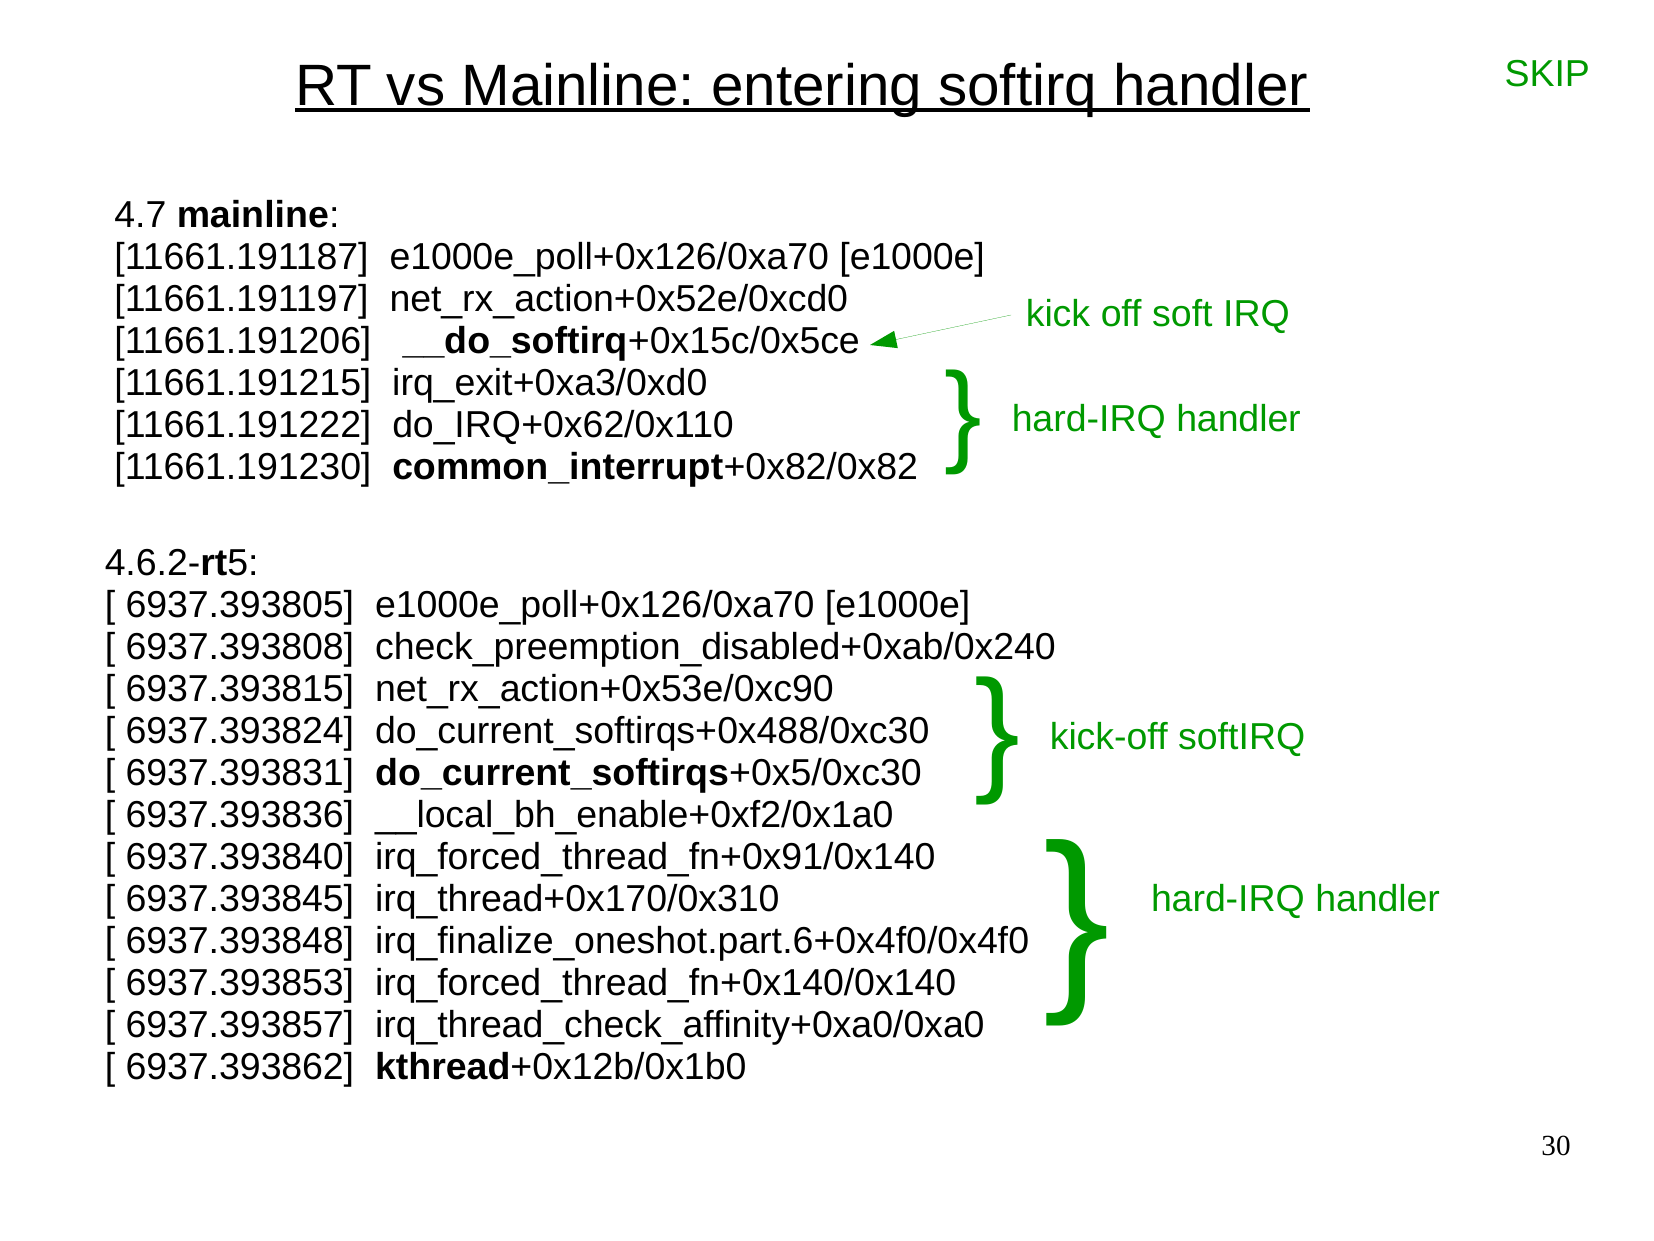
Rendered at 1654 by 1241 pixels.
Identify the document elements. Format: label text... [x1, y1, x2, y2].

text_box RT vs Mainline: entering softirq handler [120, 45, 1486, 125]
text_box kick-off softIRQ [1036, 708, 1329, 766]
text_box 4.7 mainline: [11661.191187] e1000e_poll+0x126/0xa70 [e1000e] [11661.191197] net_rx_action+0x52e/0xcd0 [11661.191206] __do_softirq+0x15c/0x5ce [11661.191215] irq_exit+0xa3/0xd0 [11661.191222] do_IRQ+0x62/0x110 [11661.191230] common_interrupt+0x82/0x82 [99, 186, 1357, 496]
text_box } [1028, 796, 1126, 1036]
text_box hard-IRQ handler [998, 390, 1316, 447]
text_box kick off soft IRQ [1011, 285, 1306, 342]
text_box 4.6.2-rt5: [ 6937.393805] e1000e_poll+0x126/0xa70 [e1000e] [ 6937.393808] check_preemption_disabled+0xab/0x240 [ 6937.393815] net_rx_action+0x53e/0xc90 [ 6937.393824] do_current_softirqs+0x488/0xc30 [ 6937.393831] do_current_softirqs+0x5/0xc30 [ 6937.393836] __local_bh_enable+0xf2/0x1a0 [ 6937.393840] irq_forced_thread_fn+0x91/0x140 [ 6937.393845] irq_thread+0x170/0x310 [ 6937.393848] irq_finalize_oneshot.part.6+0x4f0/0x4f0 [ 6937.393853] irq_forced_thread_fn+0x140/0x140 [ 6937.393857] irq_thread_check_affinity+0xa0/0xa0 [ 6937.393862] kthread+0x12b/0x1b0 [90, 534, 1576, 1096]
text_box } [930, 341, 998, 483]
text_box hard-IRQ handler [1136, 870, 1456, 927]
text_box } [959, 645, 1036, 814]
text_box SKIP [1489, 45, 1606, 102]
